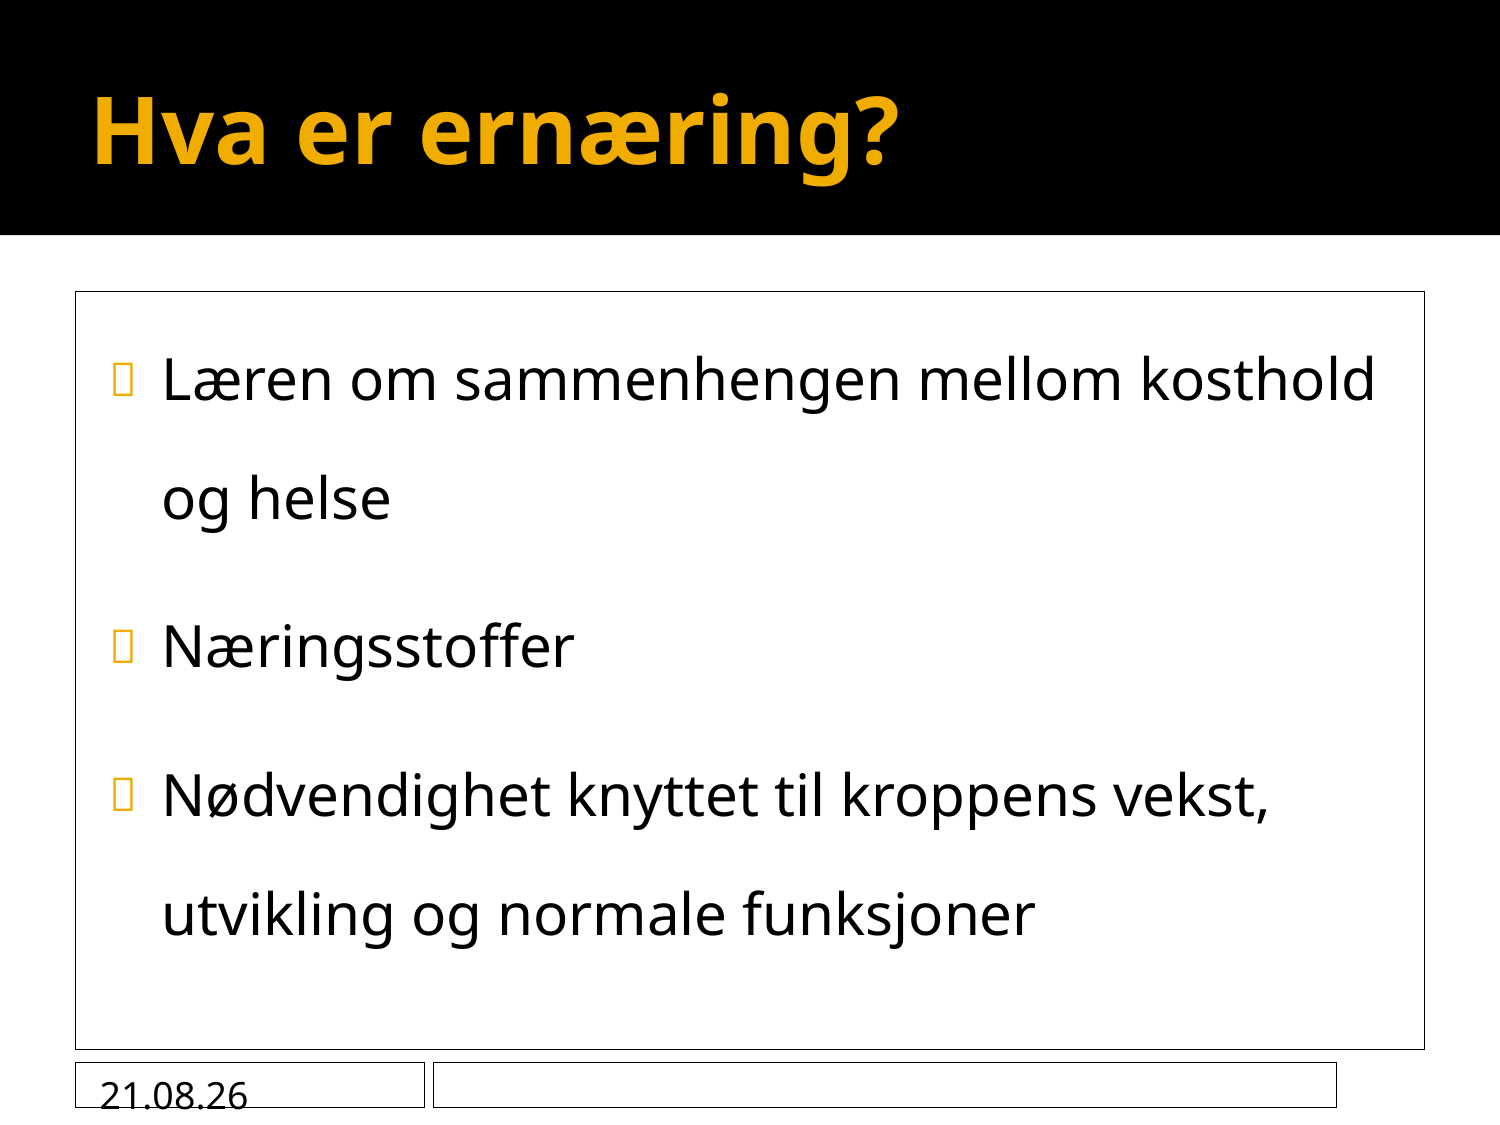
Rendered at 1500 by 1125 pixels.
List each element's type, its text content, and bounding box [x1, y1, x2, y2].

title Hva er ernæring? [75, 25, 1425, 231]
list Læren om sammenhengen mellom kosthold og helse Næringsstoffer Nødvendighet knyttet til kroppens vekst, utvikling og normale funksjoner [75, 291, 1425, 1050]
